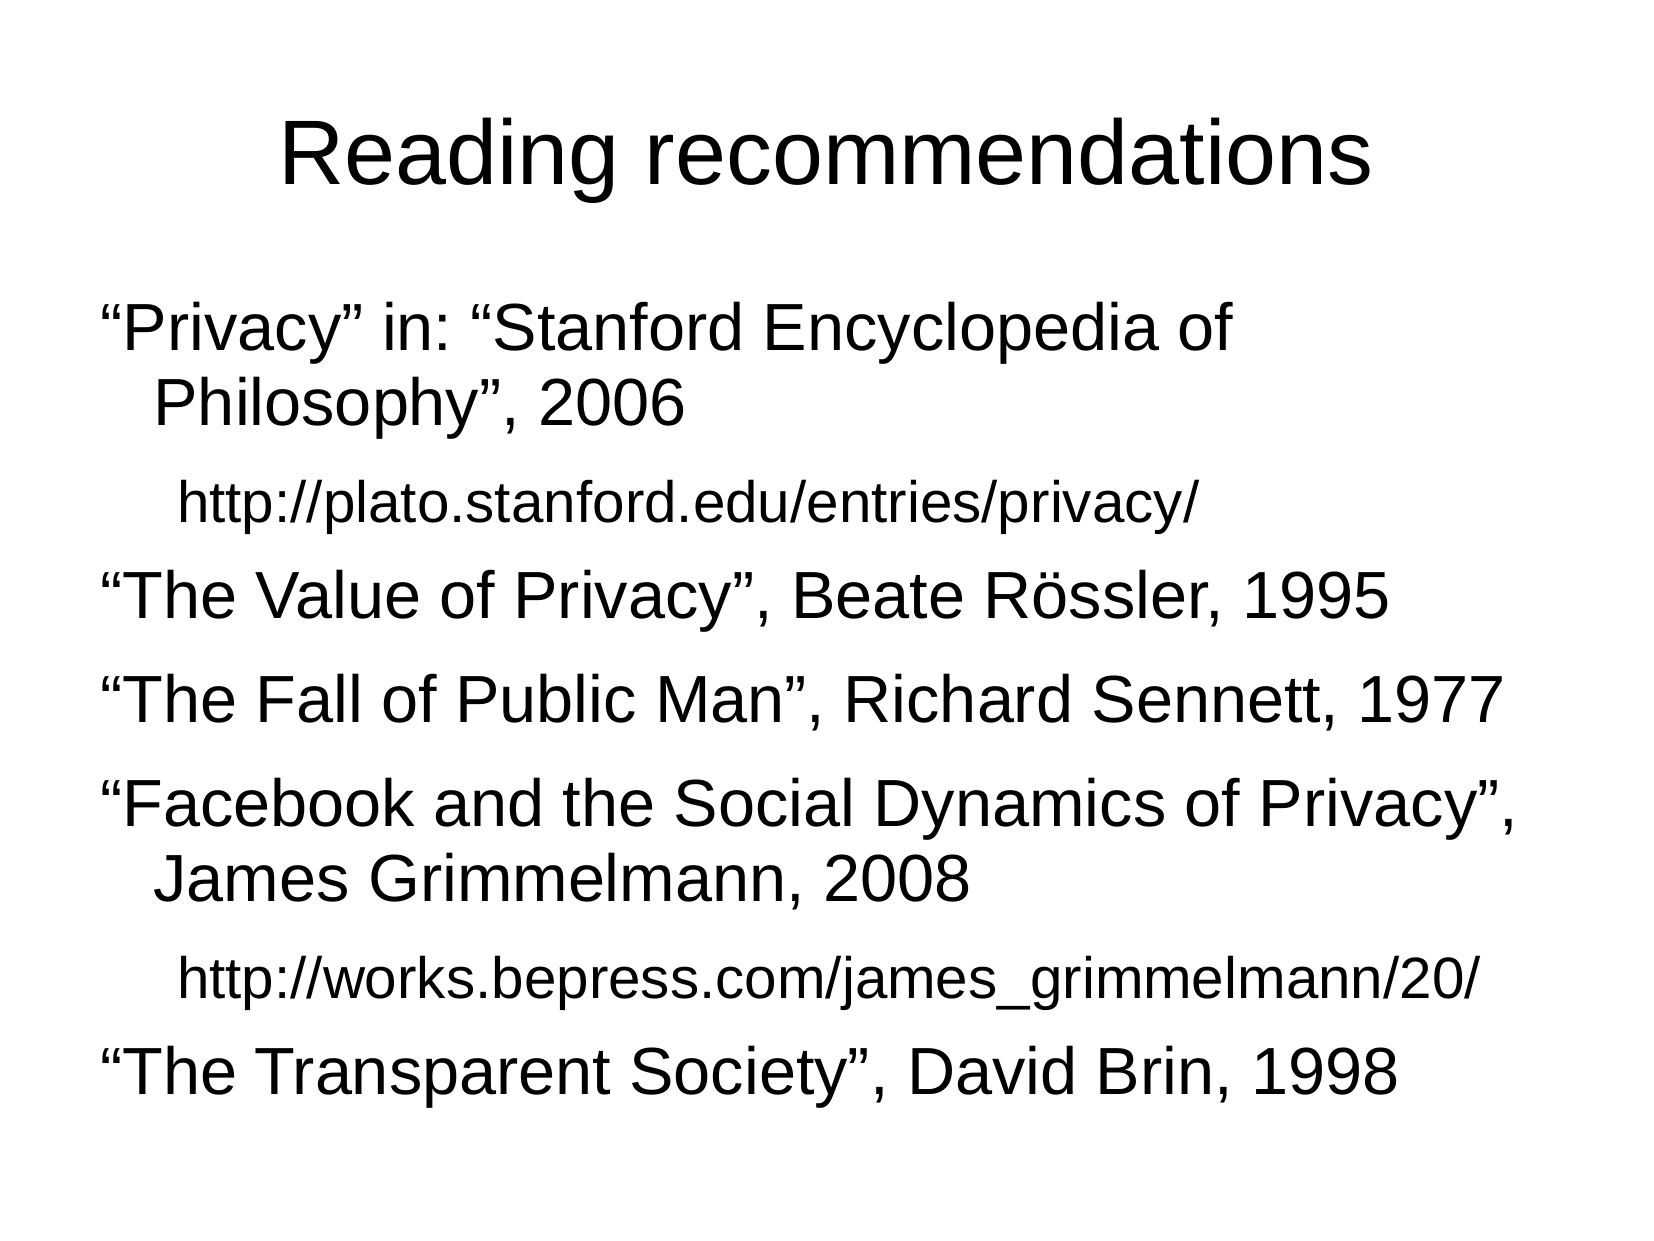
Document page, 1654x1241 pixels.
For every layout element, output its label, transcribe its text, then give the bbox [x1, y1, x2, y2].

title Reading recommendations [82, 56, 1571, 250]
list “Privacy” in: “Stanford Encyclopedia of Philosophy”, 2006 http://plato.stanford.edu/entries/privacy/ “The Value of Privacy”, Beate Rössler, 1995 “The Fall of Public Man”, Richard Sennett, 1977 “Facebook and the Social Dynamics of Privacy”, James Grimmelmann, 2008 http://works.bepress.com/james_grimmelmann/20/ “The Transparent Society”, David Brin, 1998 [82, 290, 1571, 1109]
